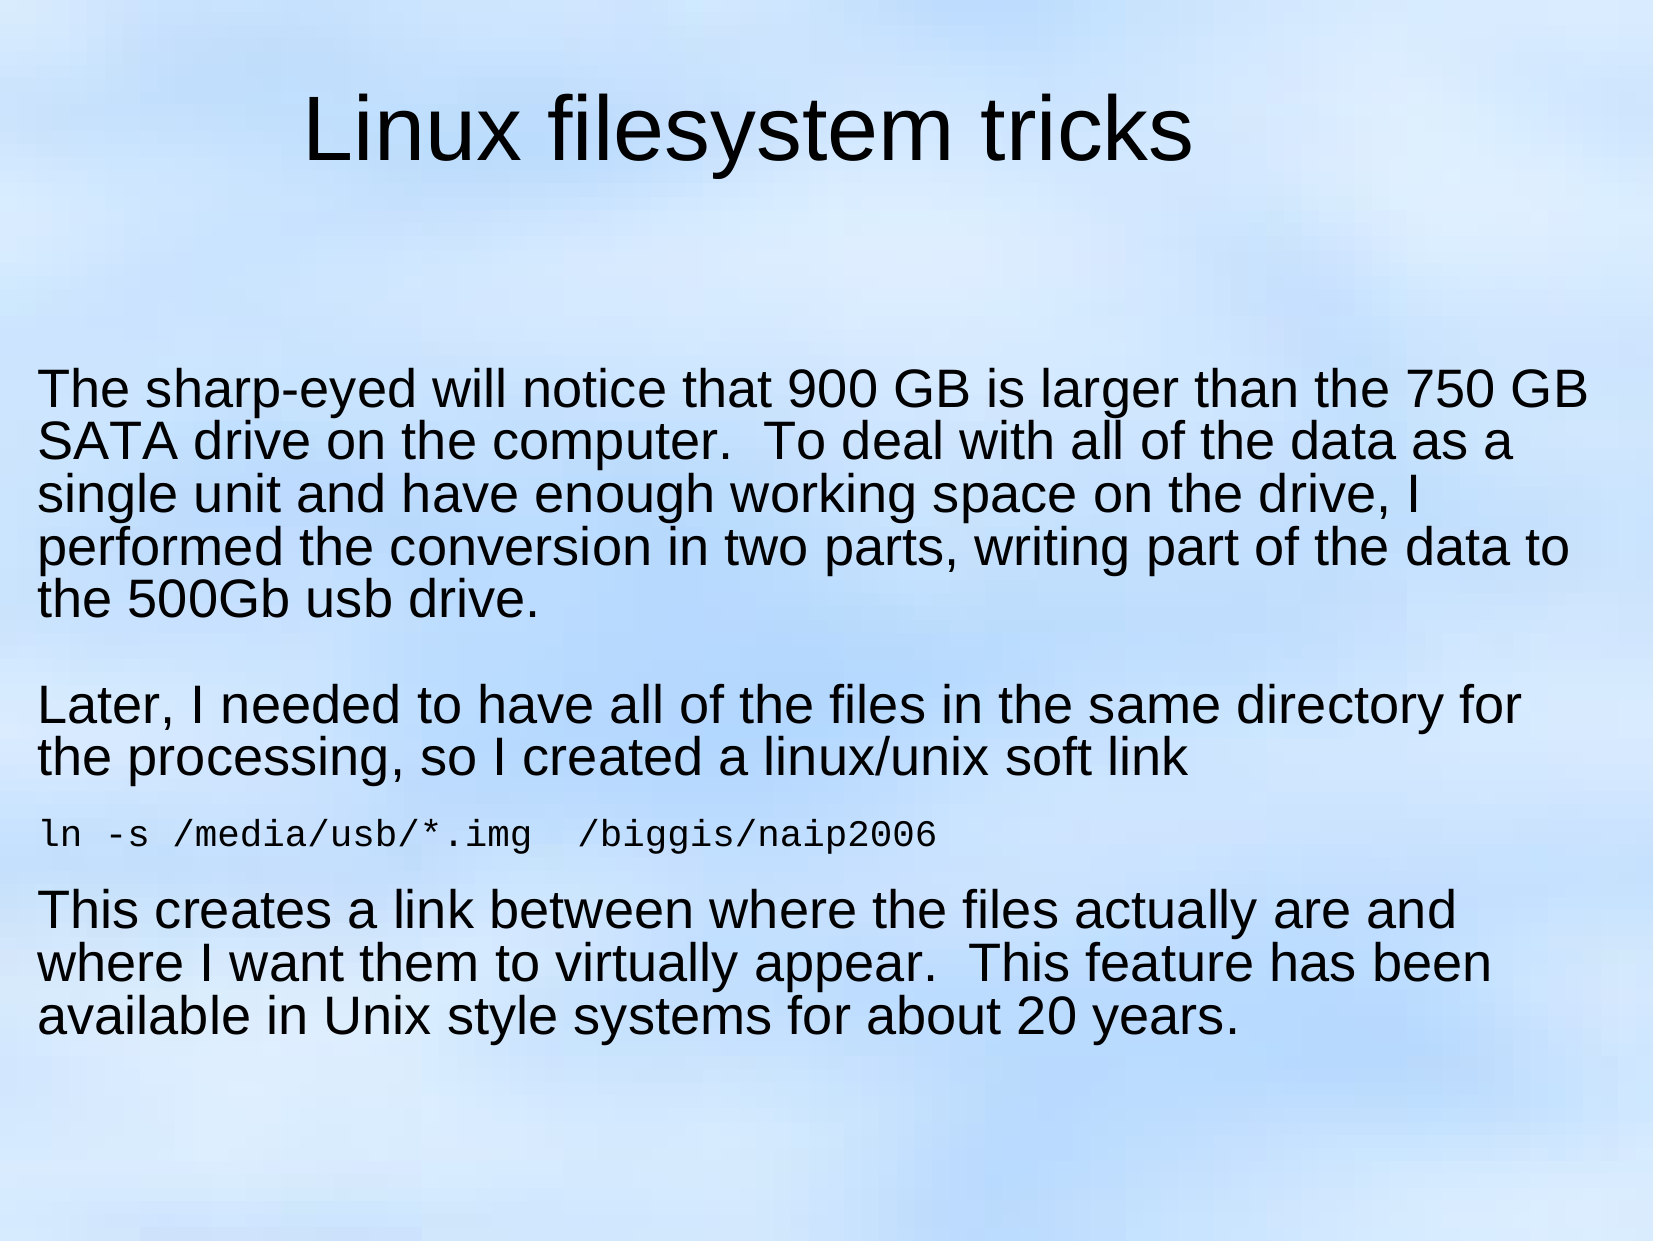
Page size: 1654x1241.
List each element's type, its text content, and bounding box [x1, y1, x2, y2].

text_box The sharp-eyed will notice that 900 GB is larger than the 750 GB SATA drive on the computer. To deal with all of the data as a single unit and have enough working space on the drive, I performed the conversion in two parts, writing part of the data to the 500Gb usb drive. Later, I needed to have all of the files in the same directory for the processing, so I created a linux/unix soft link ln -s /media/usb/*.img /biggis/naip2006 This creates a link between where the files actually are and where I want them to virtually appear. This feature has been available in Unix style systems for about 20 years. [37, 312, 1612, 1099]
picture [0, 0, 1654, 1241]
title Linux filesystem tricks [112, 37, 1388, 230]
